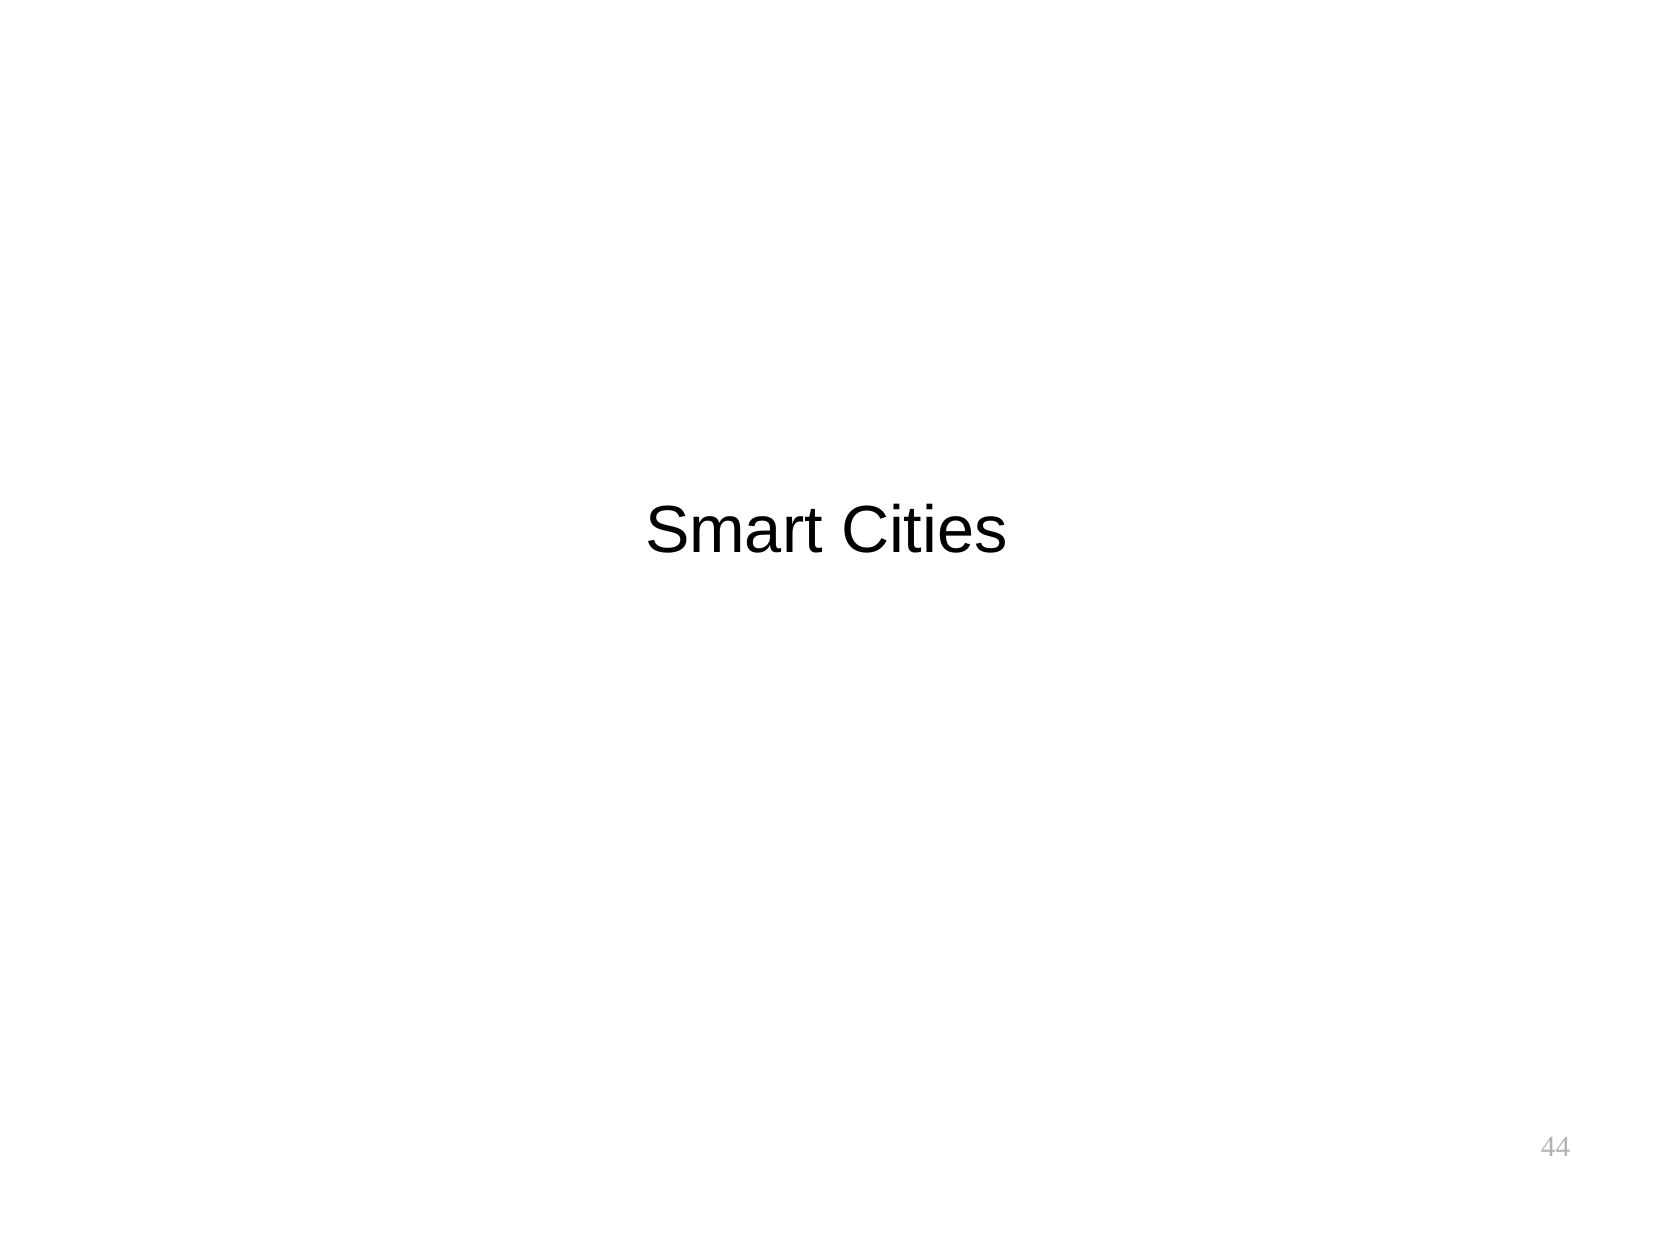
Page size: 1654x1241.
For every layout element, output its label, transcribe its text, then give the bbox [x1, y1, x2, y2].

subtitle Smart Cities [82, 49, 1571, 1010]
